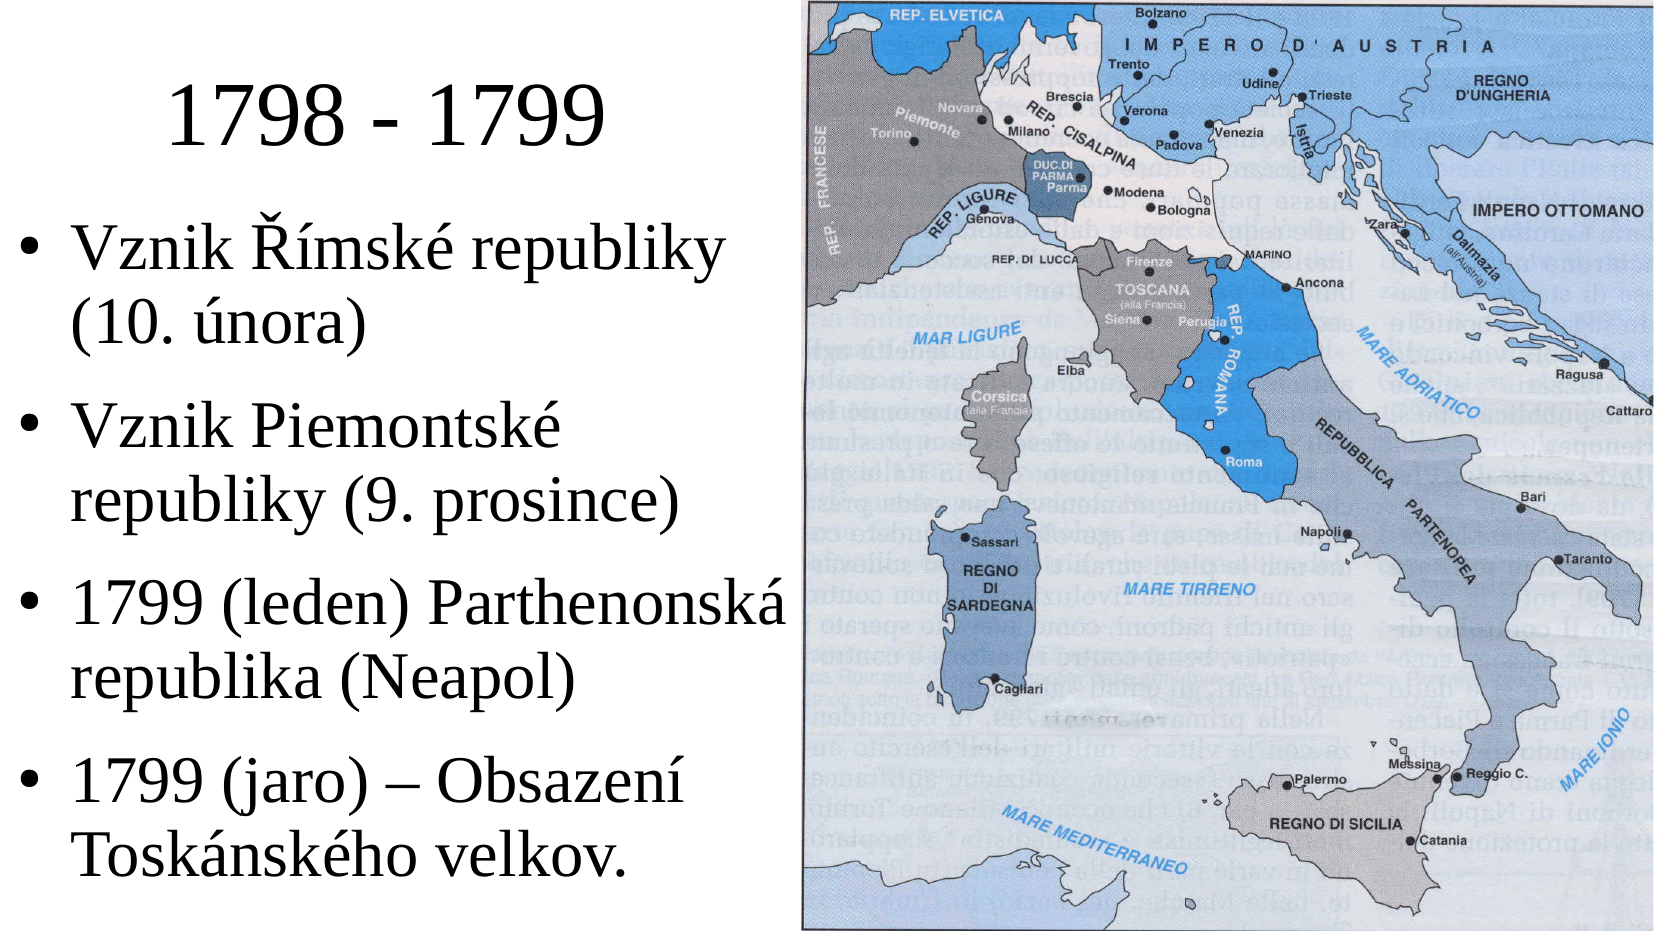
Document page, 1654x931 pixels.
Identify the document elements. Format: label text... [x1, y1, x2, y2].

title 1798 - 1799 [82, 37, 691, 193]
picture [801, 0, 1654, 931]
list Vznik Římské republiky (10. února) Vznik Piemontské republiky (9. prosince) 1799 (leden) Parthenonská republika (Neapol) 1799 (jaro) – Obsazení Toskánského velkov. [0, 210, 801, 916]
